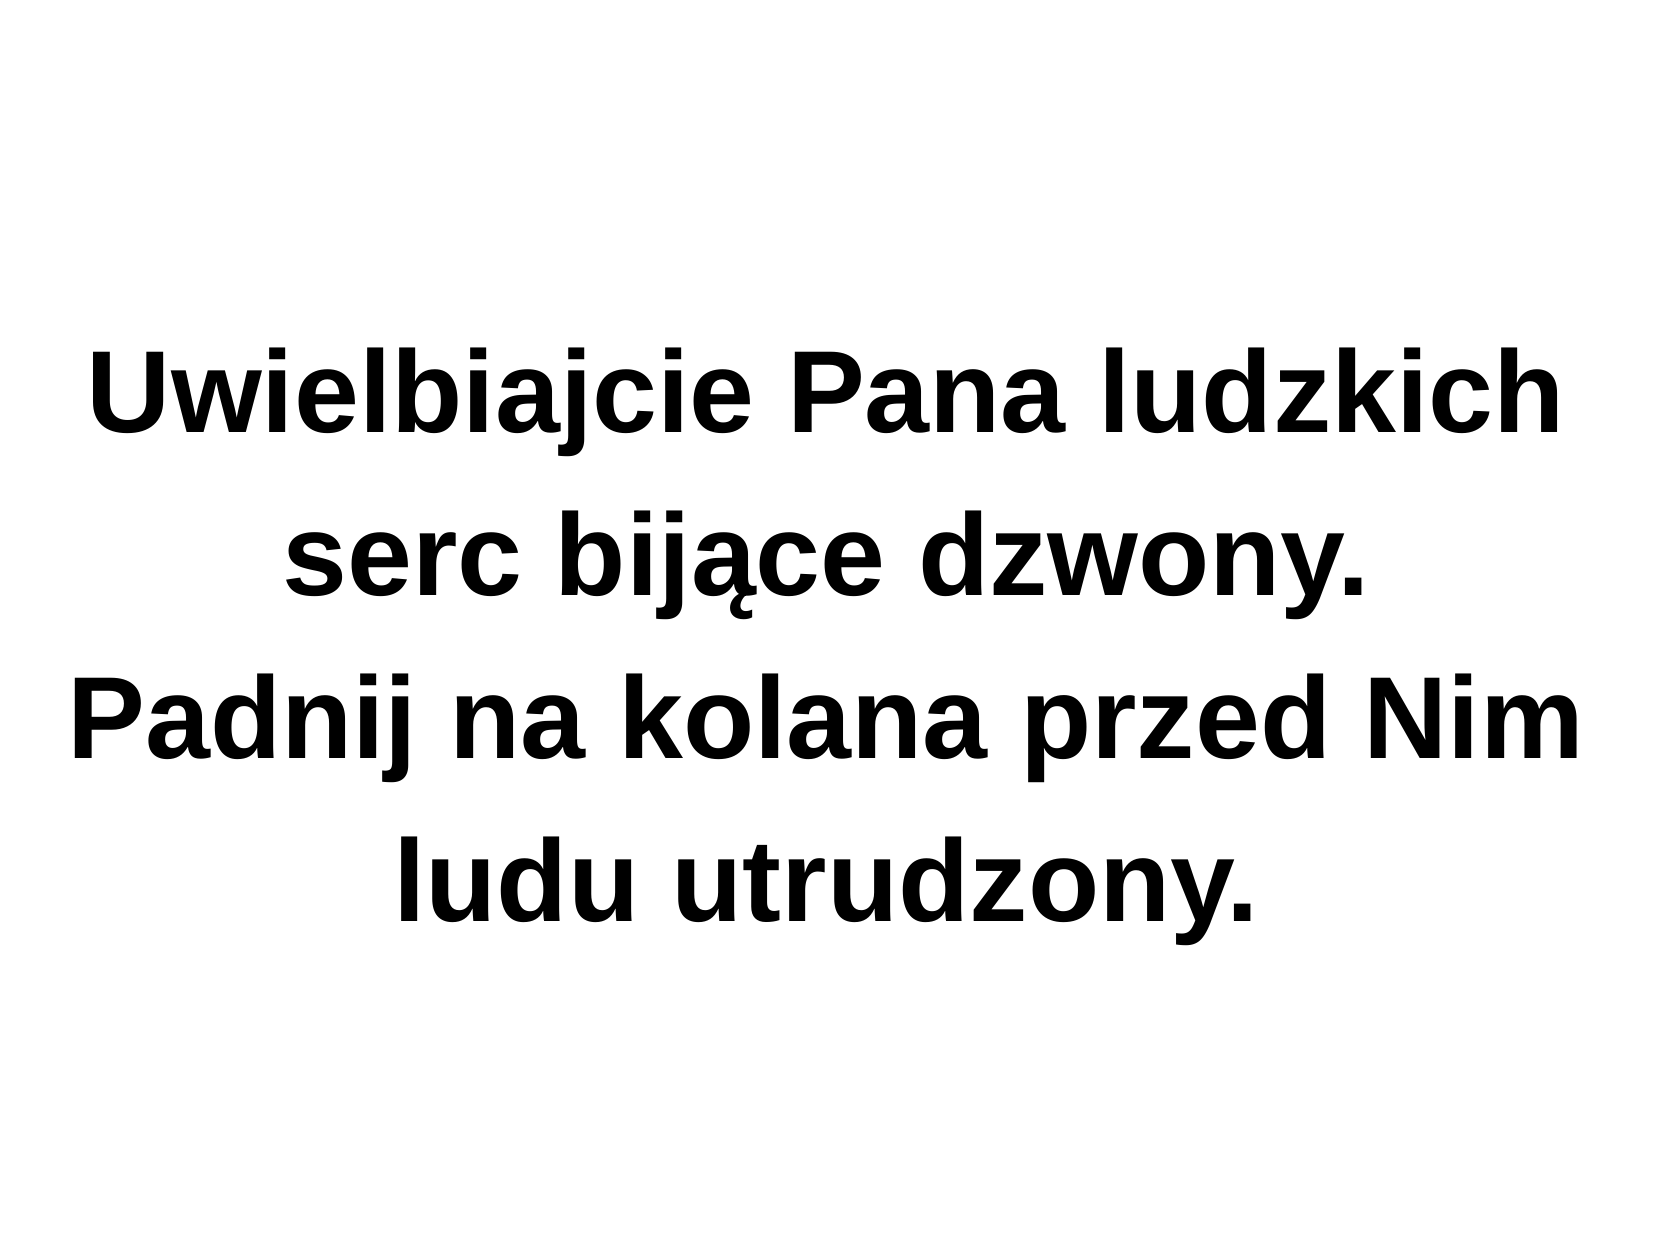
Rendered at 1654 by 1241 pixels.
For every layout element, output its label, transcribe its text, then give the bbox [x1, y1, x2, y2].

subtitle Uwielbiajcie Pana ludzkich serc bijące dzwony. Padnij na kolana przed Nim ludu utrudzony. [0, 0, 1654, 1241]
